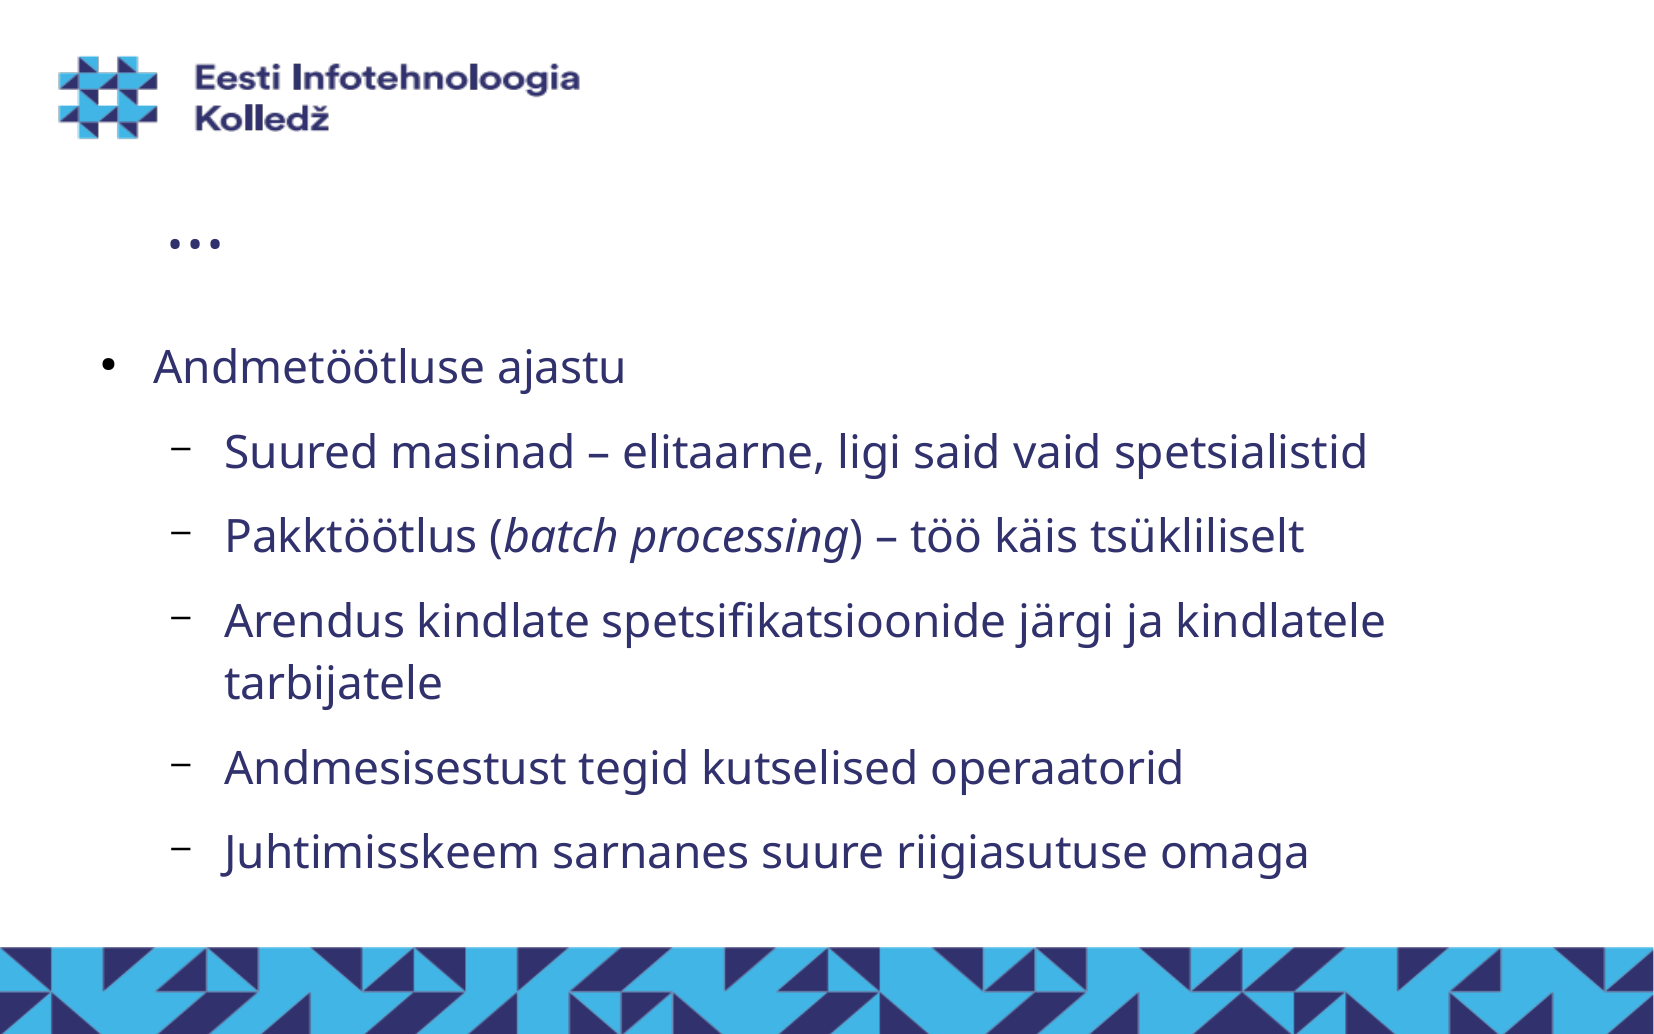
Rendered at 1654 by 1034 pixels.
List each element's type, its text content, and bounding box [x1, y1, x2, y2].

list Andmetöötluse ajastu Suured masinad – elitaarne, ligi said vaid spetsialistid Pakktöötlus (batch processing) – töö käis tsükliliselt Arendus kindlate spetsifikatsioonide järgi ja kindlatele tarbijatele Andmesisestust tegid kutselised operaatorid Juhtimisskeem sarnanes suure riigiasutuse omaga [82, 334, 1501, 906]
title ... [165, 132, 1501, 306]
